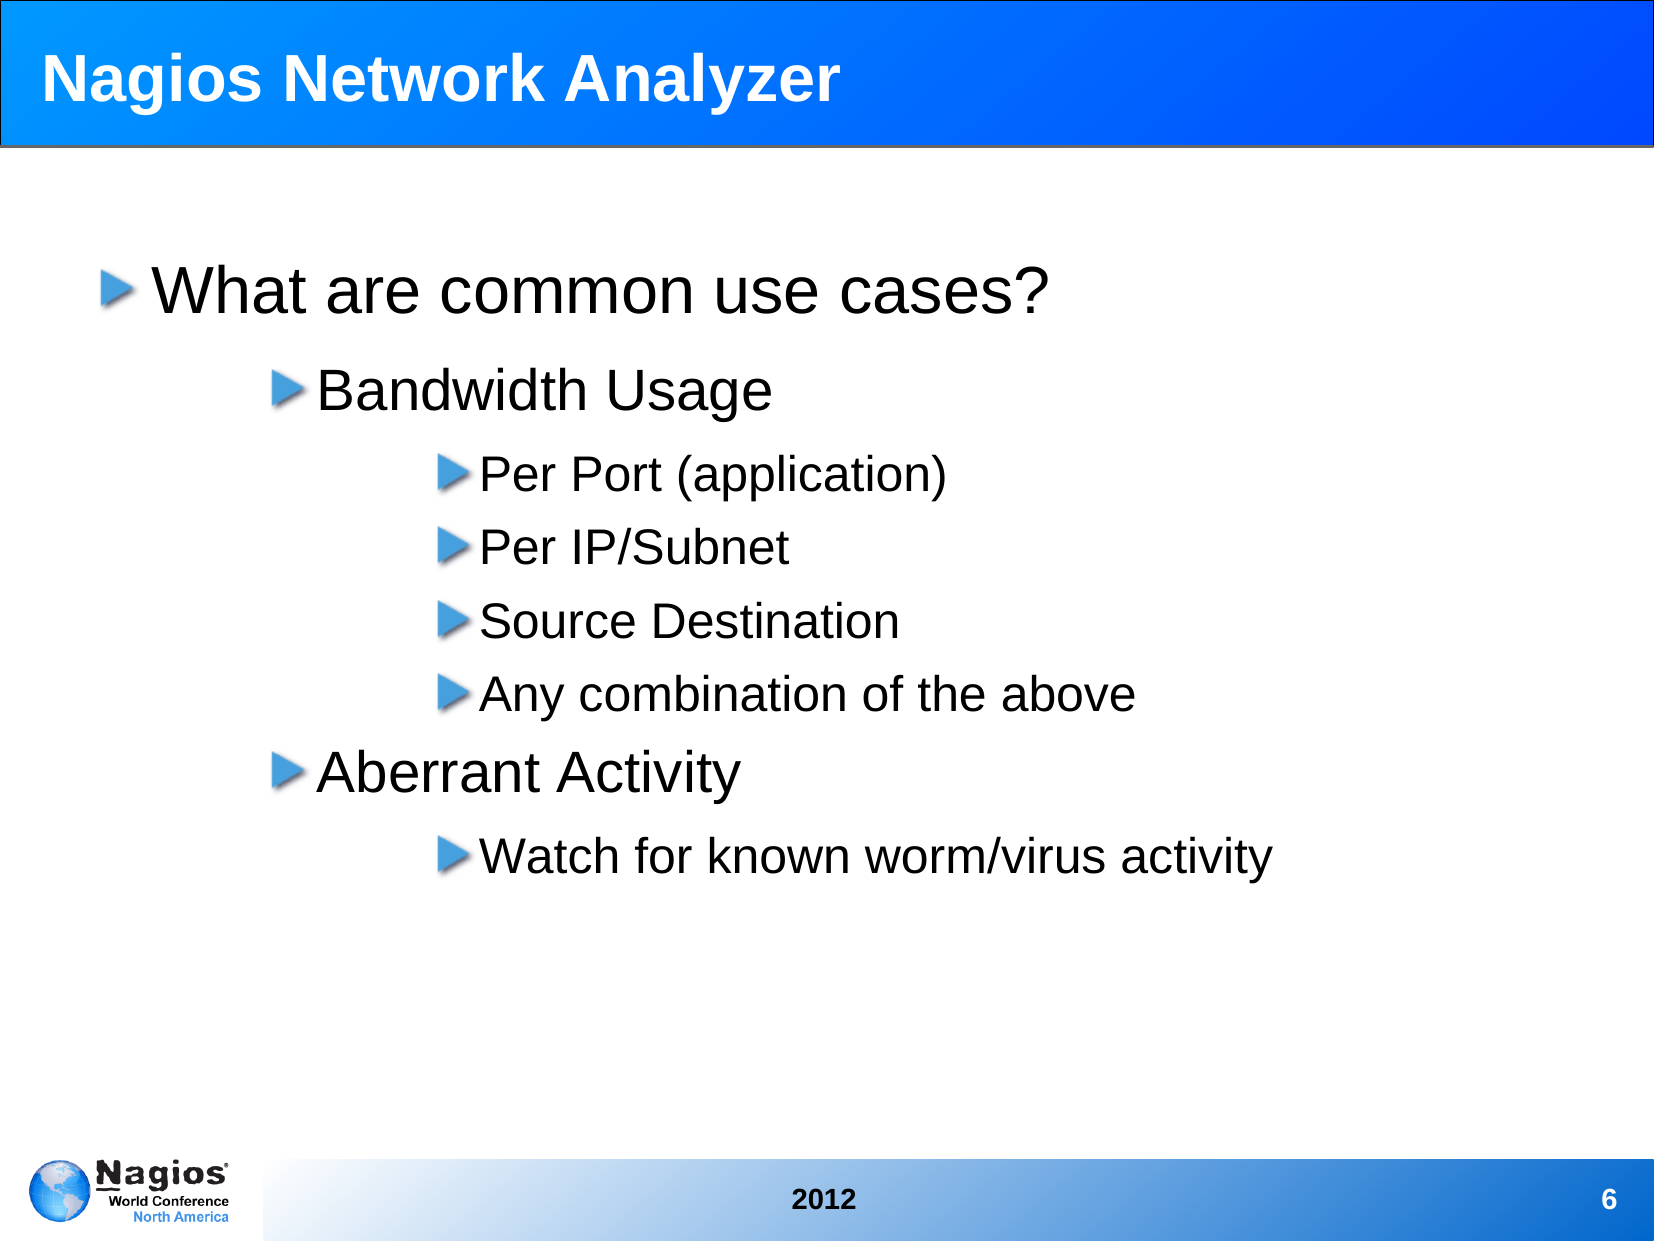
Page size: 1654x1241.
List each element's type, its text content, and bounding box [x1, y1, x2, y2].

list What are common use cases? Bandwidth Usage Per Port (application) Per IP/Subnet Source Destination Any combination of the above Aberrant Activity Watch for known worm/virus activity [80, 253, 1569, 1058]
title Nagios Network Analyzer [41, 36, 1248, 120]
picture [29, 1159, 229, 1235]
